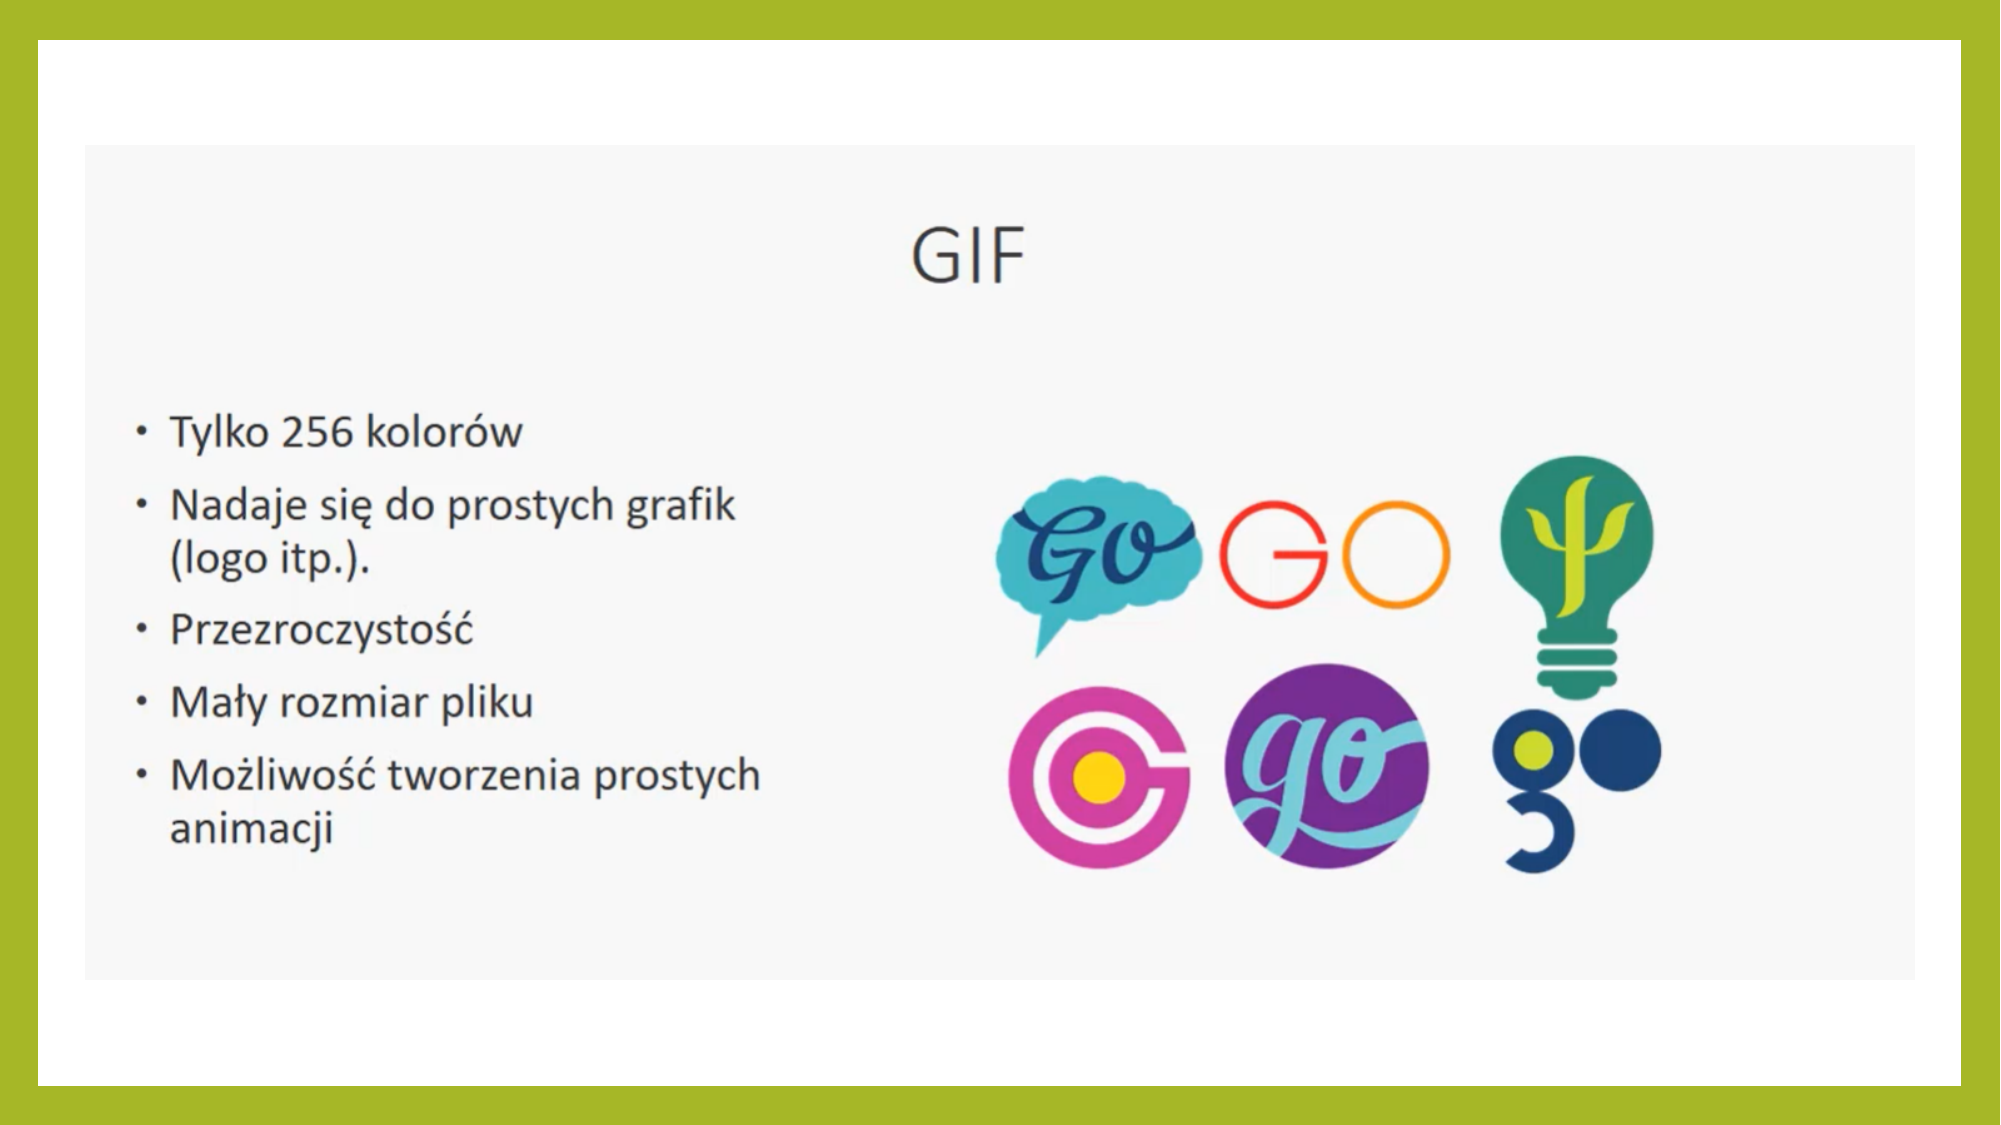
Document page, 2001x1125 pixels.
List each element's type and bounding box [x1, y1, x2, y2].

picture [85, 145, 1915, 980]
